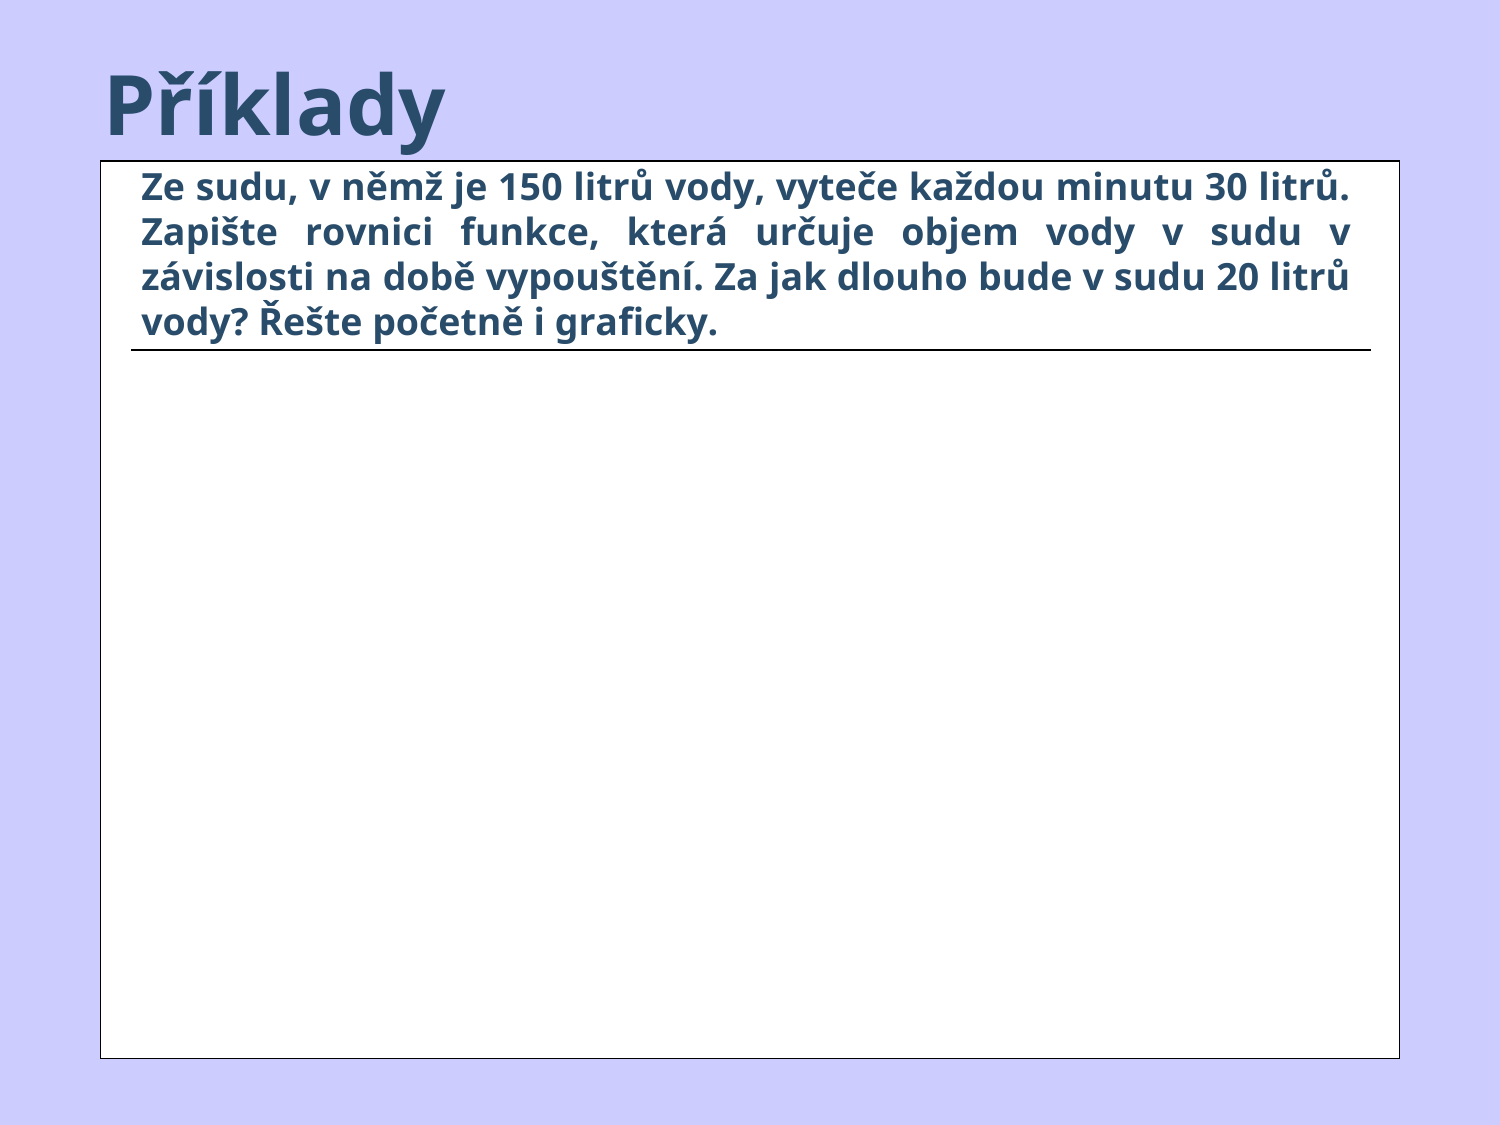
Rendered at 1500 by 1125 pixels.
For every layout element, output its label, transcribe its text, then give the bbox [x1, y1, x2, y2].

text_box [548, 190, 555, 196]
text_box [461, 190, 741, 205]
title Příklady [88, 39, 1414, 190]
text_box [246, 190, 255, 196]
text_box [1003, 190, 1012, 196]
text_box [716, 190, 725, 196]
text_box [1233, 190, 1240, 196]
text_box [637, 190, 645, 196]
text_box [271, 190, 279, 196]
text_box [1322, 190, 1330, 196]
text_box [1136, 190, 1144, 196]
text_box [693, 190, 702, 196]
text_box [222, 190, 230, 196]
text_box [980, 190, 989, 196]
text_box [1028, 190, 1036, 196]
text_box Ze sudu, v němž je 150 litrů vody, vyteče každou minutu 30 litrů. Zapište rovnici funkce, která určuje objem vody v sudu v závislosti na době vypouštění. Za jak dlouho bude v sudu 20 litrů vody? Řešte početně i graficky. [126, 205, 1367, 301]
text_box [745, 190, 805, 205]
text_box [1177, 190, 1185, 196]
text_box [100, 190, 1400, 1059]
